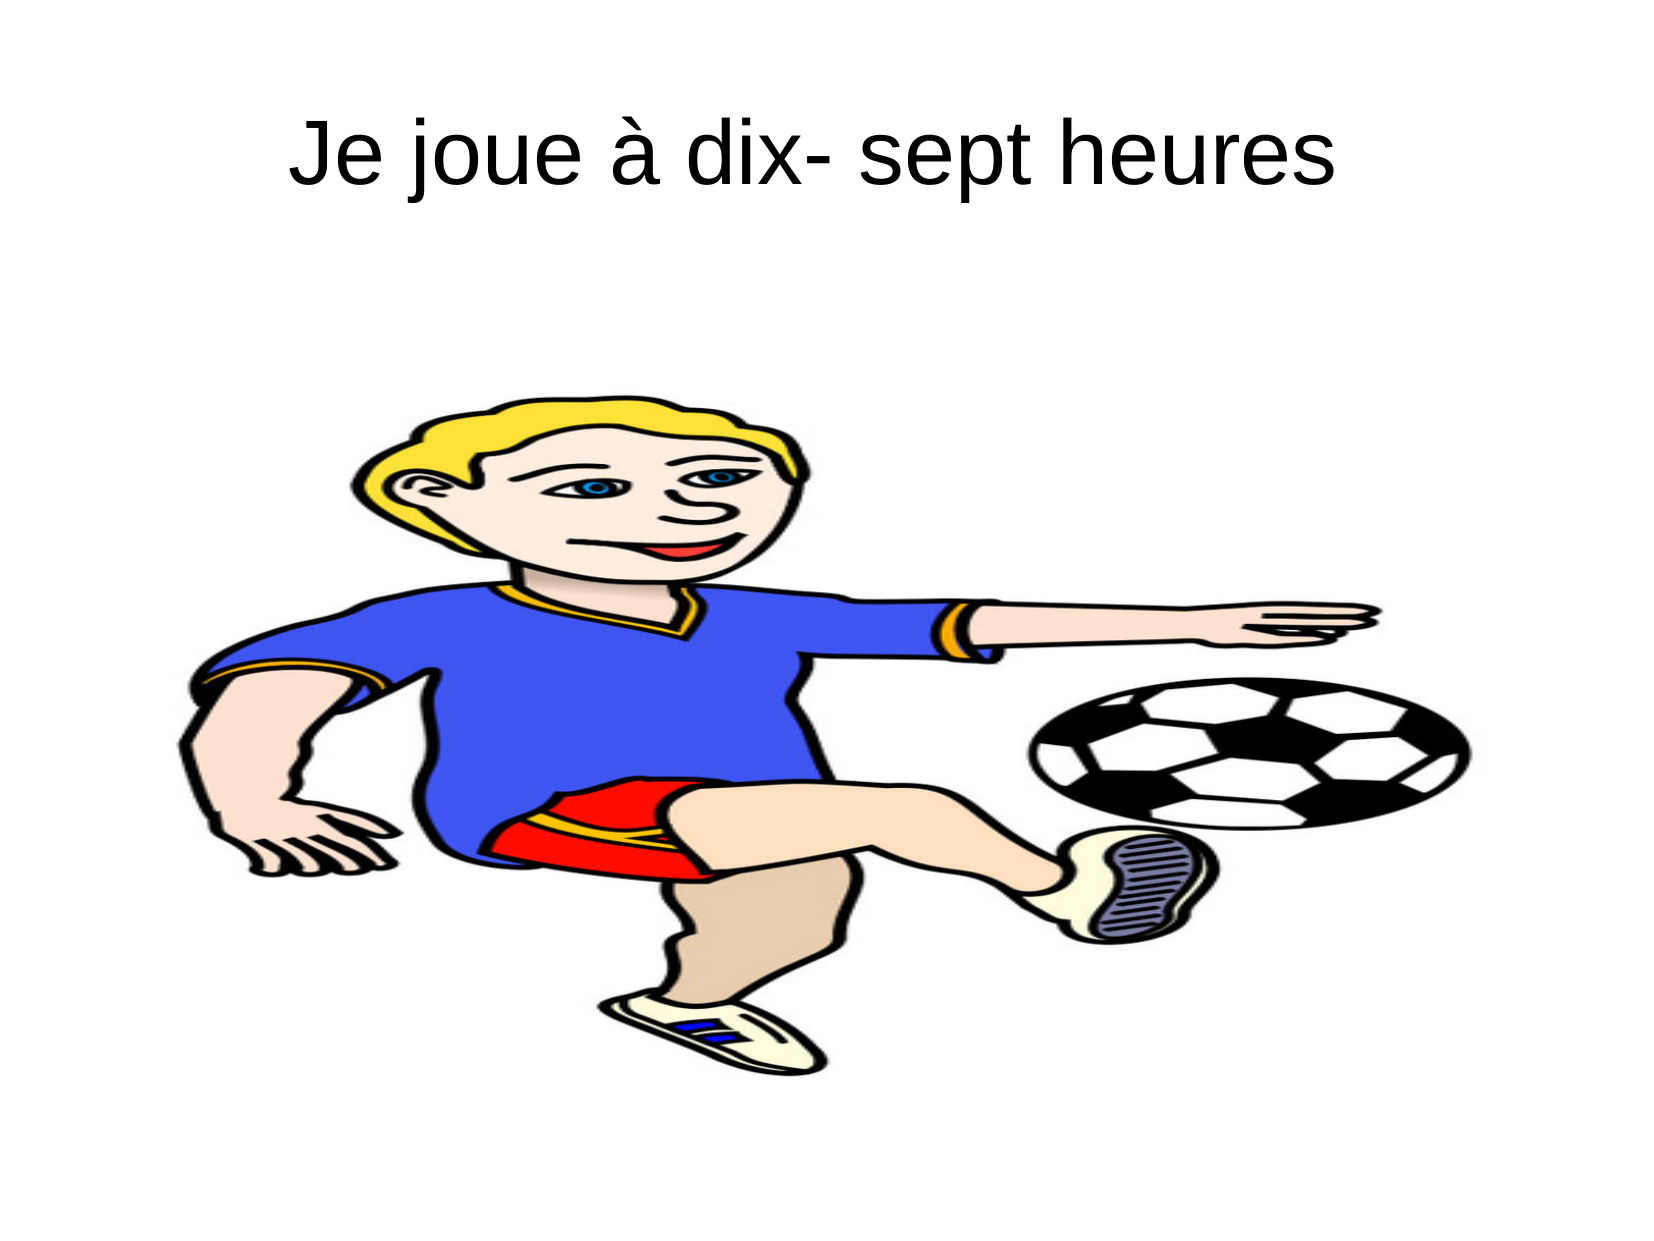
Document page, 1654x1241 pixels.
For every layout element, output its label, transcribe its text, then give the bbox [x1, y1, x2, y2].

title Je joue à dix- sept heures [82, 49, 1571, 257]
picture [82, 354, 1571, 1118]
